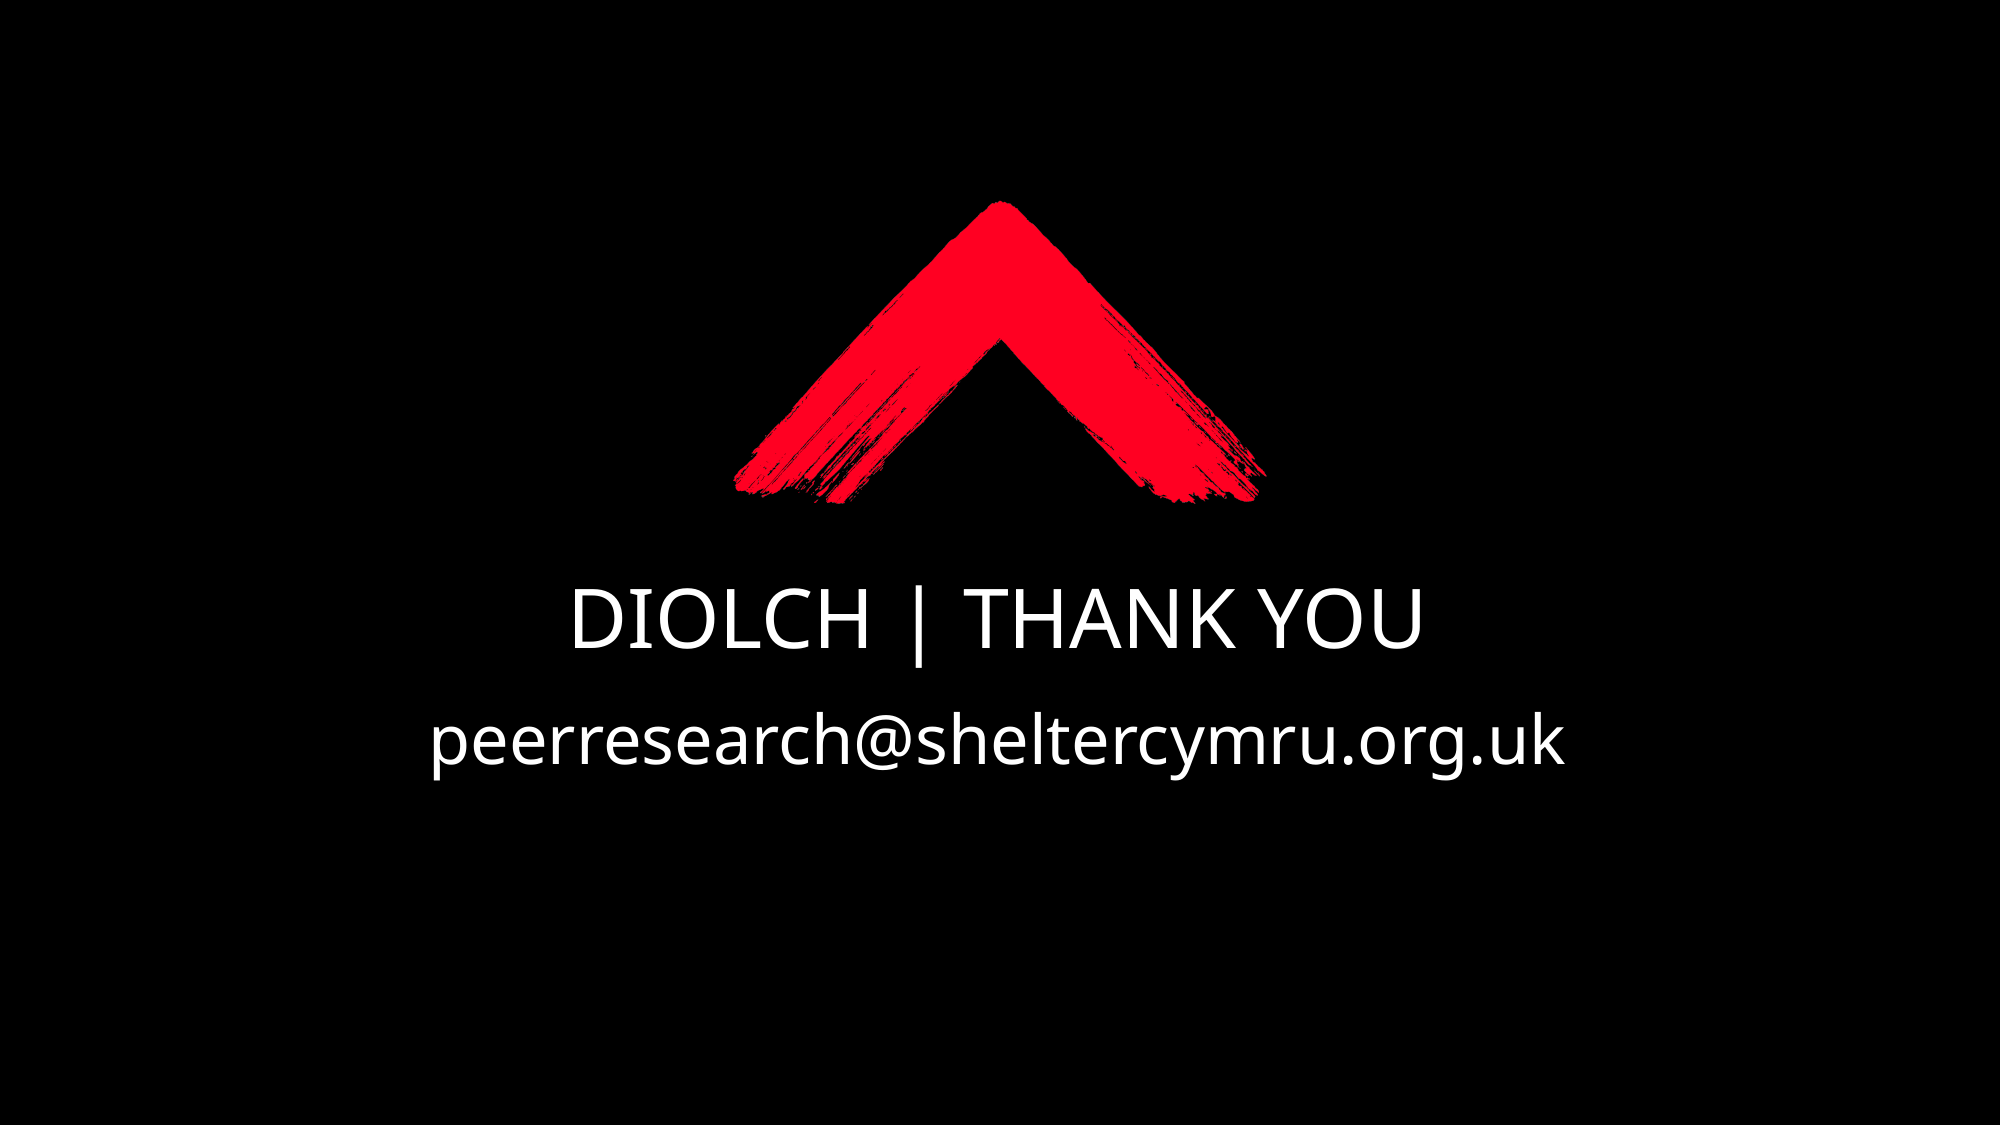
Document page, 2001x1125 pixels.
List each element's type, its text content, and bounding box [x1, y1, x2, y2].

picture [733, 200, 1267, 504]
title DIOLCH | THANK YOU peerresearch@sheltercymru.org.uk [135, 569, 1861, 788]
